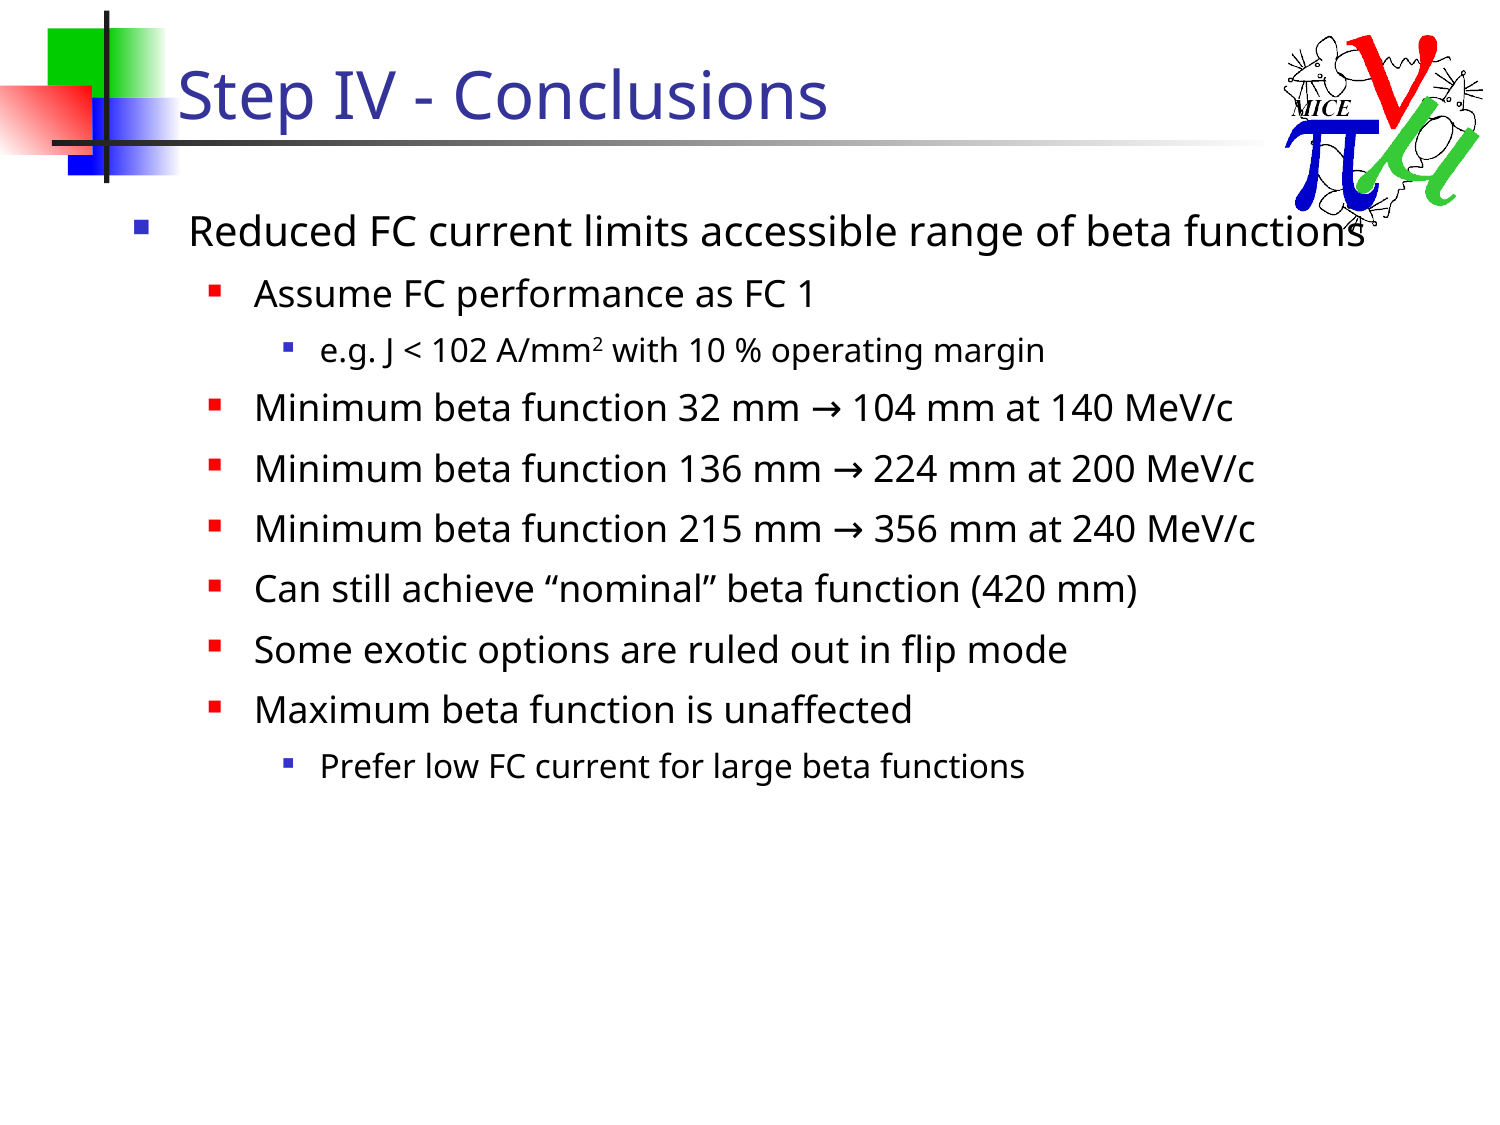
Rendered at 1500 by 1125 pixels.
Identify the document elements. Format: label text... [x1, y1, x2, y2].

picture [1264, 5, 1500, 251]
list Reduced FC current limits accessible range of beta functions Assume FC performance as FC 1 e.g. J < 102 A/mm2 with 10 % operating margin Minimum beta function 32 mm → 104 mm at 140 MeV/c Minimum beta function 136 mm → 224 mm at 200 MeV/c Minimum beta function 215 mm → 356 mm at 240 MeV/c Can still achieve “nominal” beta function (420 mm) Some exotic options are ruled out in flip mode Maximum beta function is unaffected Prefer low FC current for large beta functions [117, 193, 1393, 771]
title Step IV - Conclusions [162, 0, 1441, 188]
